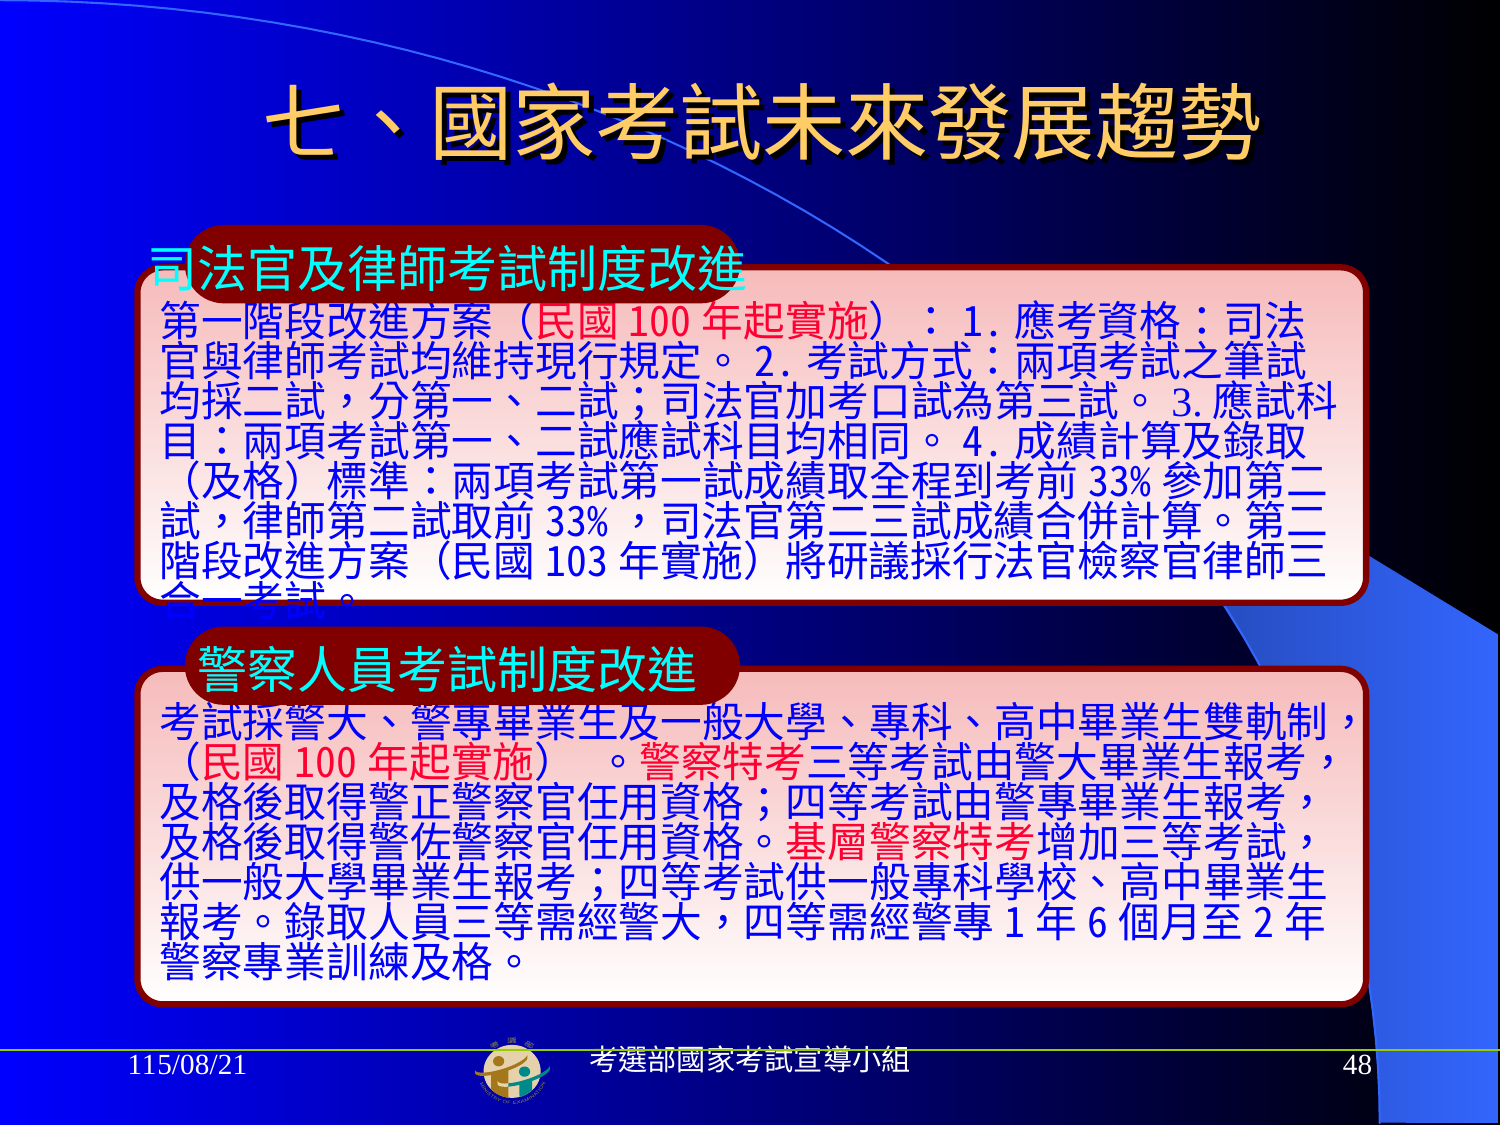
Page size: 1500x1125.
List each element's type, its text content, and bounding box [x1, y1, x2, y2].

text_box 七、國家考試未來發展趨勢 [224, 62, 1300, 178]
text_box 考試採警大、警專畢業生及一般大學、專科、高中畢業生雙軌制， （民國100年起實施） 。警察特考三等考試由警大畢業生報考，及格後取得警正警察官任用資格；四等考試由警專畢業生報考，及格後取得警佐警察官任用資格。基層警察特考增加三等考試，供一般大學畢業生報考；四等考試供一般專科學校、高中畢業生報考。錄取人員三等需經警大，四等需經警專1年6個月至2年警察專業訓練及格。 [137, 668, 1367, 1005]
text_box 司法官及律師考試制度改進 [188, 224, 739, 304]
text_box 警察人員考試制度改進 [184, 626, 741, 705]
text_box 第一階段改進方案（民國100年起實施）：1.應考資格：司法官與律師考試均維持現行規定。2.考試方式：兩項考試之筆試均採二試，分第一、二試；司法官加考口試為第三試。3.應試科目：兩項考試第一、二試應試科目均相同。4.成績計算及錄取（及格）標準：兩項考試第一試成績取全程到考前33%參加第二試，律師第二試取前33%，司法官第二三試成績合併計算。第二階段改進方案（民國103年實施）將研議採行法官檢察官律師三合一考試。 [137, 267, 1367, 603]
